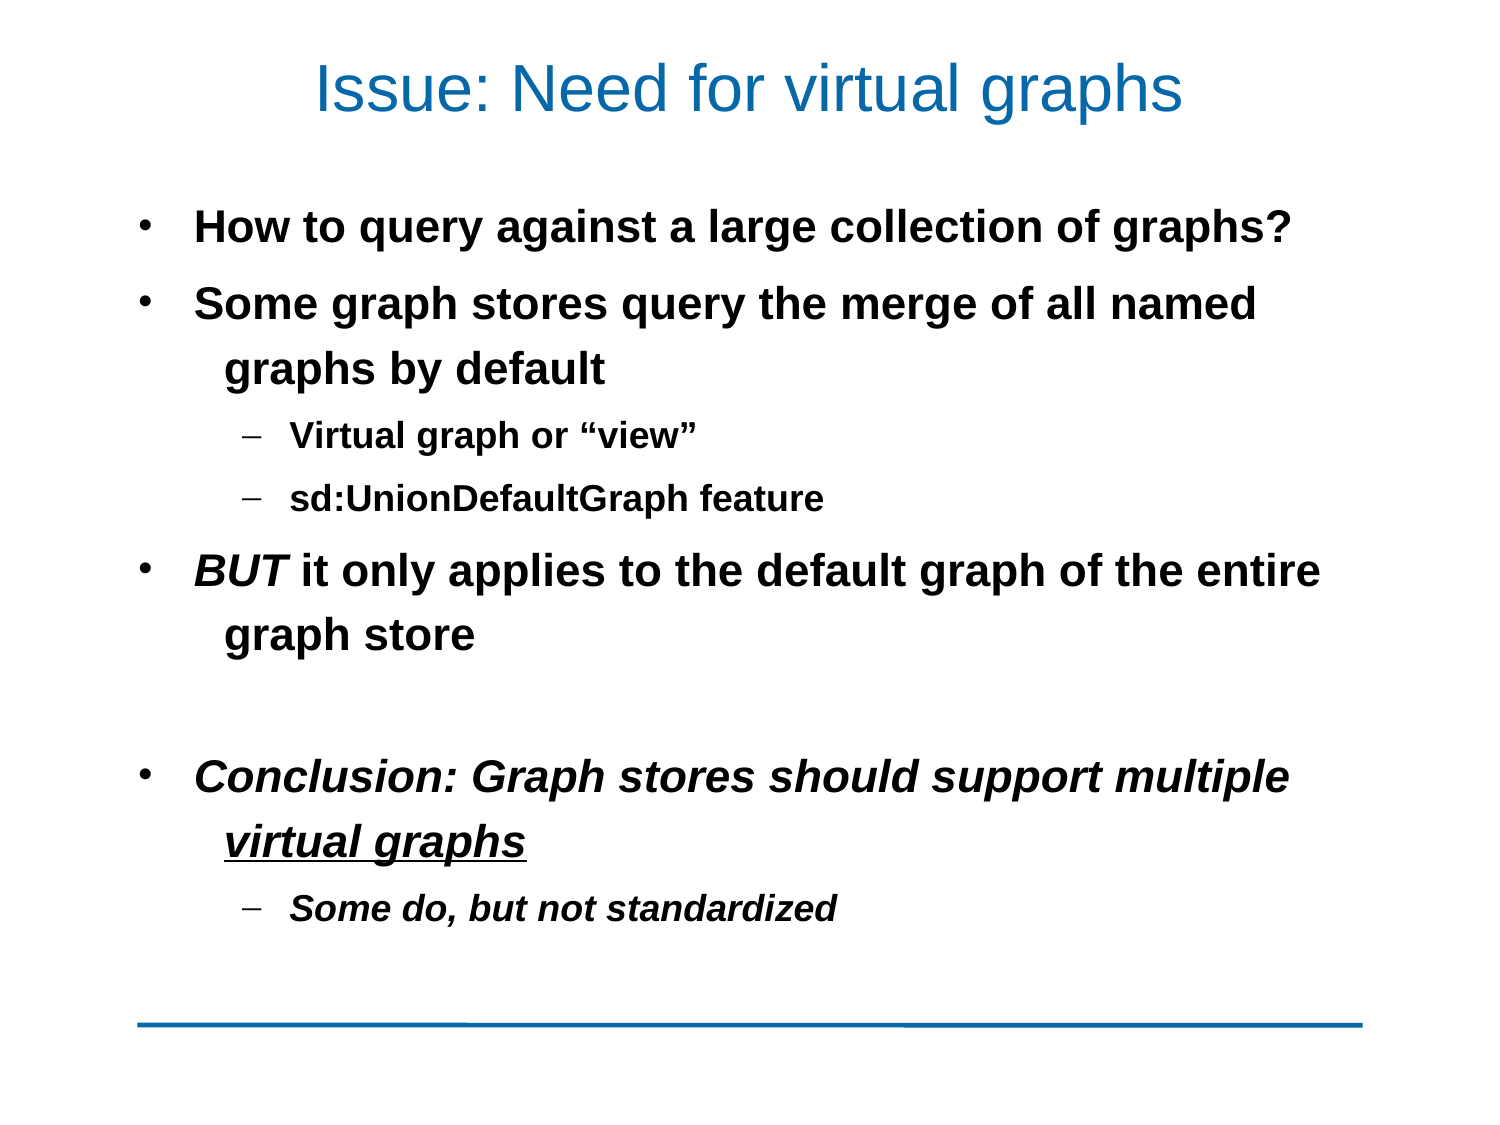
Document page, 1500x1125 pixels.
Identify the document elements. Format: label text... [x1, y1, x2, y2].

list How to query against a large collection of graphs? Some graph stores query the merge of all named graphs by default Virtual graph or “view” sd:UnionDefaultGraph feature BUT it only applies to the default graph of the entire graph store Conclusion: Graph stores should support multiple virtual graphs Some do, but not standardized [115, 179, 1387, 1005]
title Issue: Need for virtual graphs [0, 6, 1500, 149]
